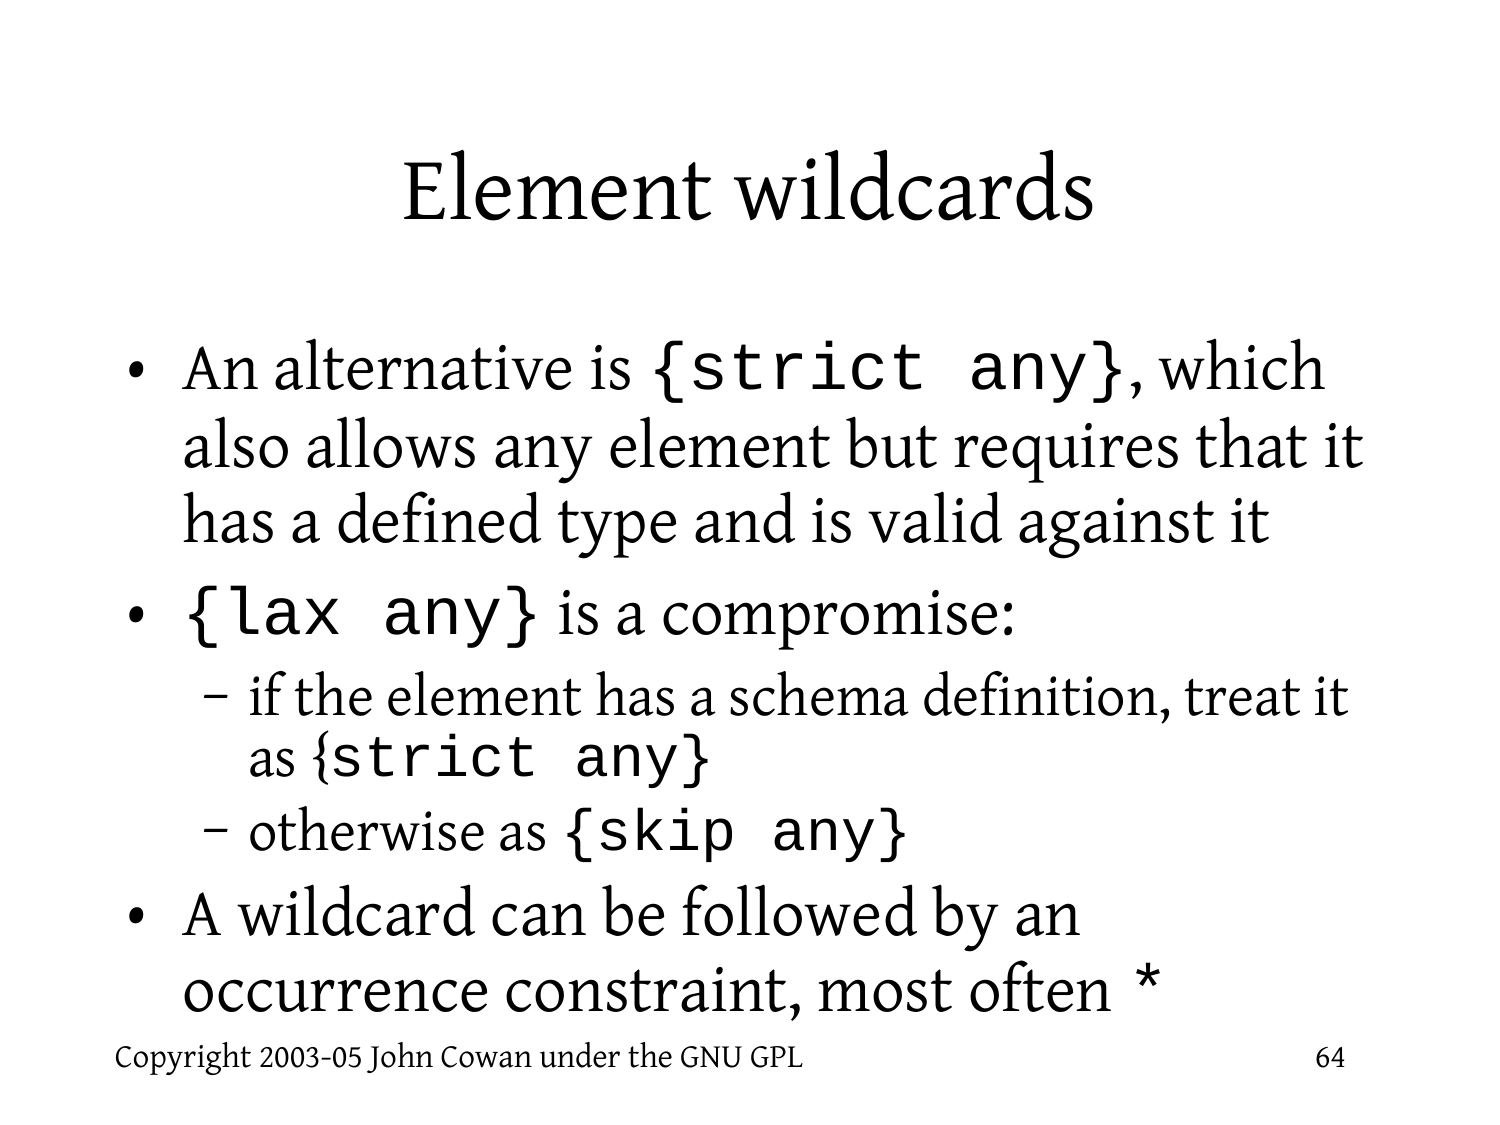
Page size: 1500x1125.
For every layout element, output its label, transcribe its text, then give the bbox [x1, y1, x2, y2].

title Element wildcards [112, 99, 1388, 288]
list An alternative is {strict any}, which also allows any element but requires that it has a defined type and is valid against it {lax any} is a compromise: if the element has a schema definition, treat it as {strict any} otherwise as {skip any} A wildcard can be followed by an occurrence constraint, most often * [112, 324, 1388, 1122]
